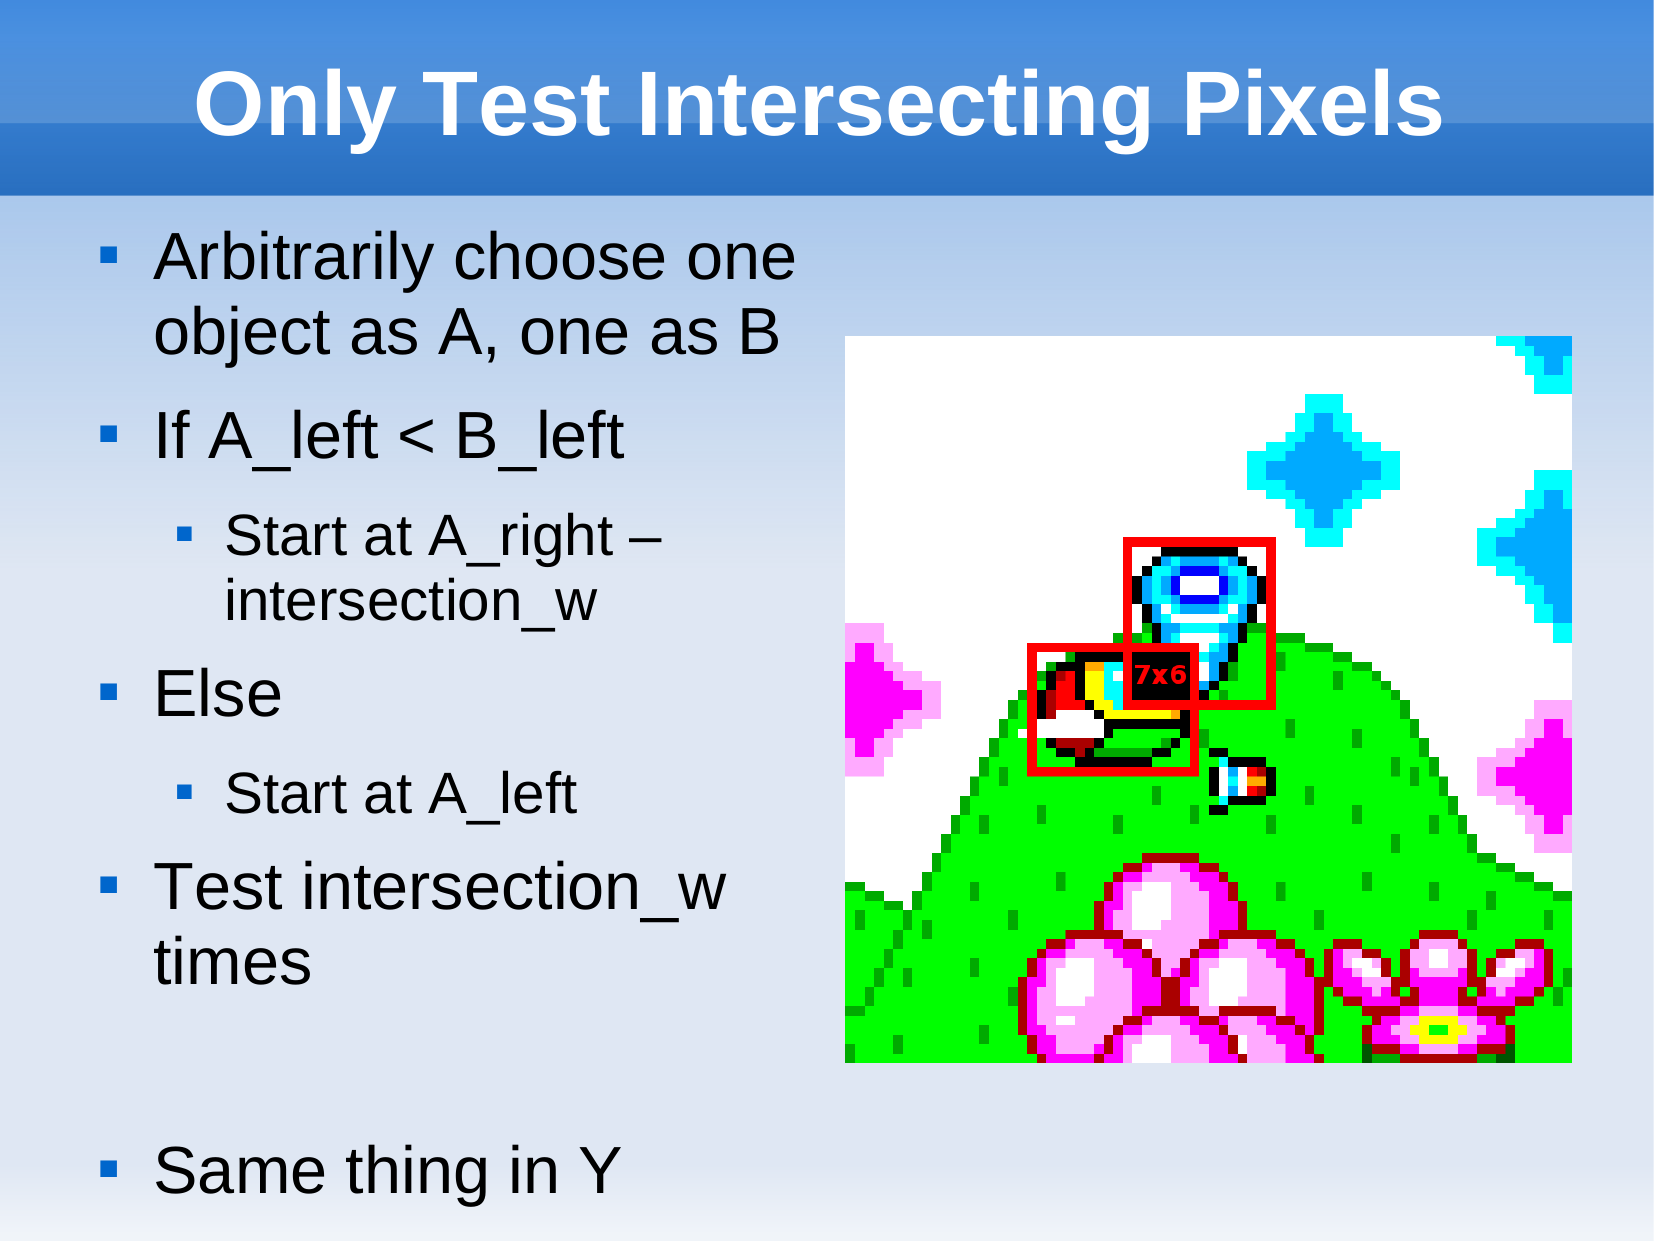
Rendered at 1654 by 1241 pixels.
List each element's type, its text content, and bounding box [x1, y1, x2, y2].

title Only Test Intersecting Pixels [76, 0, 1565, 208]
list Arbitrarily choose one object as A, one as B If A_left < B_left Start at A_right – intersection_w Else Start at A_left Test intersection_w times Same thing in Y [82, 219, 809, 1209]
picture [0, 0, 1654, 1241]
